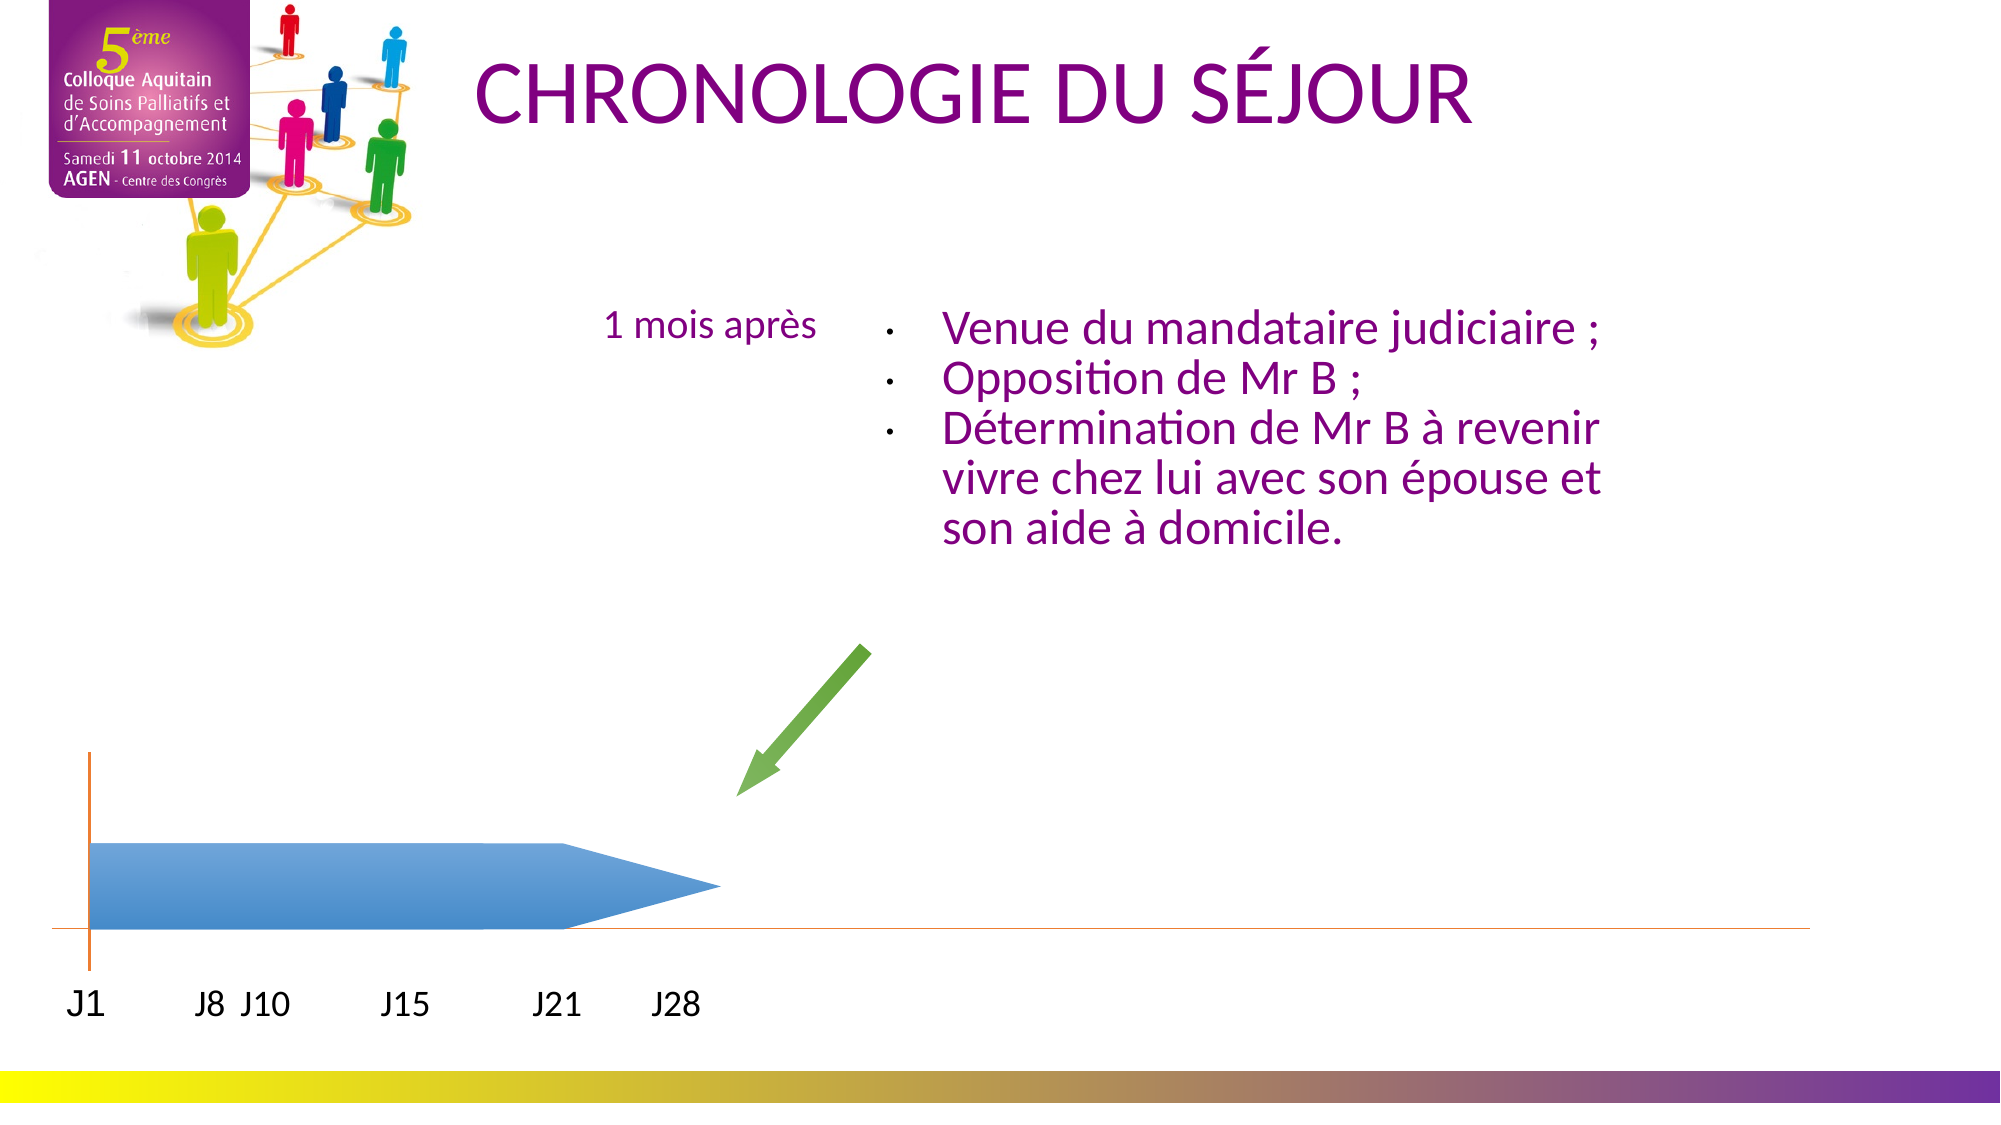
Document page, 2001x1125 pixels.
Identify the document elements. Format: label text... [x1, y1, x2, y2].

picture [0, 0, 440, 359]
text_box [736, 643, 872, 797]
text_box J15 [365, 971, 460, 1032]
text_box CHRONOLOGIE DU SÉJOUR [459, 24, 1943, 151]
text_box J8 [179, 971, 225, 1032]
table_header 1 mois après [588, 299, 871, 620]
text_box [89, 843, 722, 930]
text_box J21 [517, 971, 612, 1032]
table_header Venue du mandataire judiciaire ; Opposition de Mr B ; Détermination de Mr B à revenir vivre chez lui avec son épouse et son aide à domicile. [871, 299, 1667, 620]
text_box J10 [225, 971, 320, 1032]
text_box J1 [51, 971, 155, 1032]
text_box J28 [636, 971, 731, 1032]
